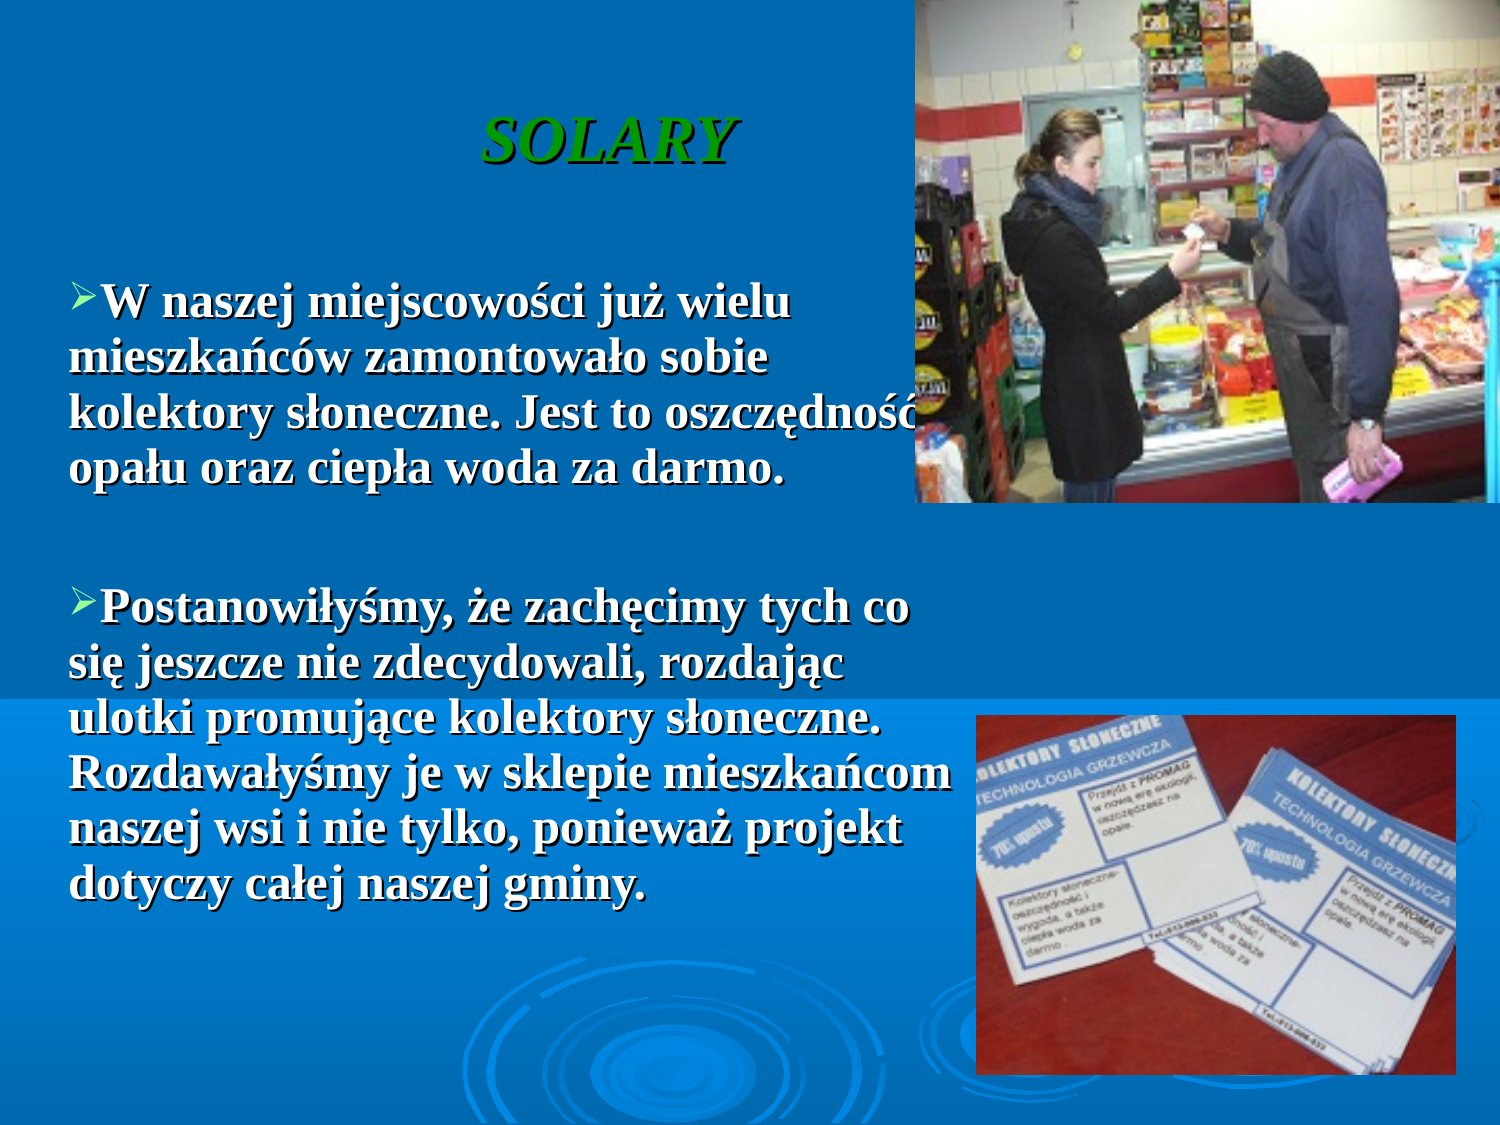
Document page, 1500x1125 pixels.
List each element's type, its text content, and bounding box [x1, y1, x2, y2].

text_box SOLARY [74, 45, 915, 233]
picture [915, 0, 1500, 503]
picture [976, 716, 1456, 1075]
text_box W naszej miejscowości już wielu mieszkańców zamontowało sobie kolektory słoneczne. Jest to oszczędność opału oraz ciepła woda za darmo. Postanowiłyśmy, że zachęcimy tych co się jeszcze nie zdecydowali, rozdając ulotki promujące kolektory słoneczne. Rozdawałyśmy je w sklepie mieszkańcom naszej wsi i nie tylko, ponieważ projekt dotyczy całej naszej gminy. [53, 265, 975, 1005]
